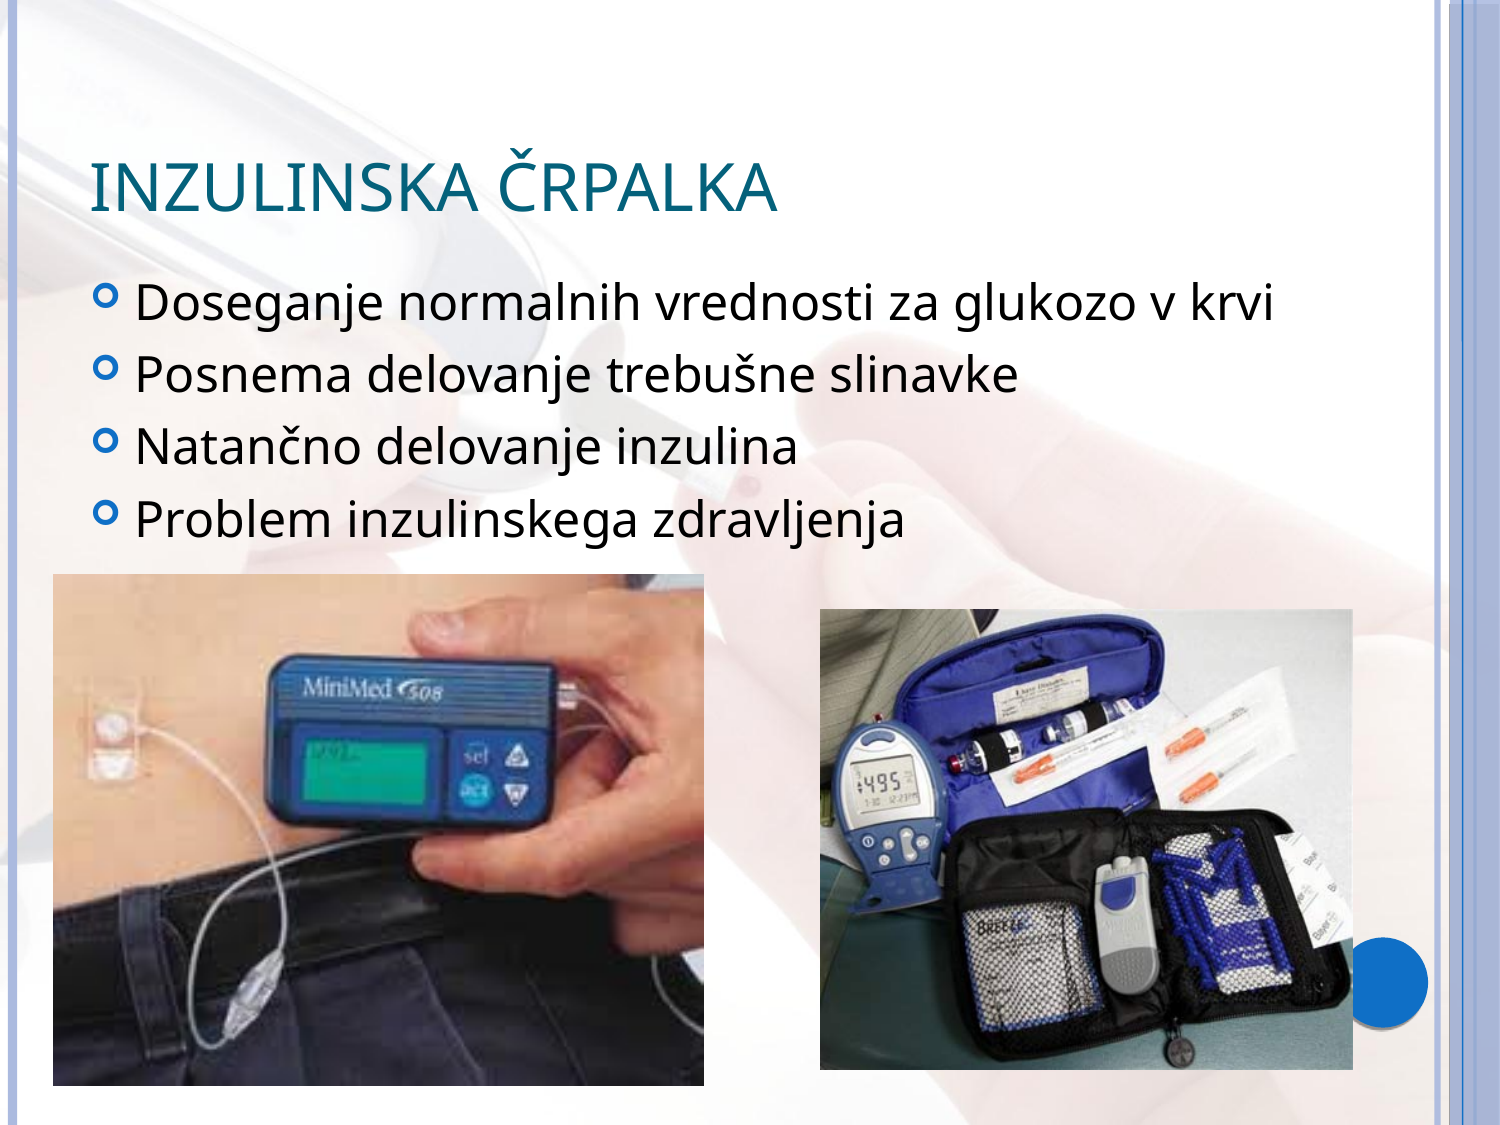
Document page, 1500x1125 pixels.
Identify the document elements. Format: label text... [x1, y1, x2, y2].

picture [1441, 0, 1449, 1125]
picture [18, 0, 1434, 1125]
title INZULINSKA ČRPALKA [75, 45, 1300, 233]
picture [0, 0, 7, 1125]
list Doseganje normalnih vrednosti za glukozo v krvi Posnema delovanje trebušne slinavke Natančno delovanje inzulina Problem inzulinskega zdravljenja [75, 262, 1300, 1062]
